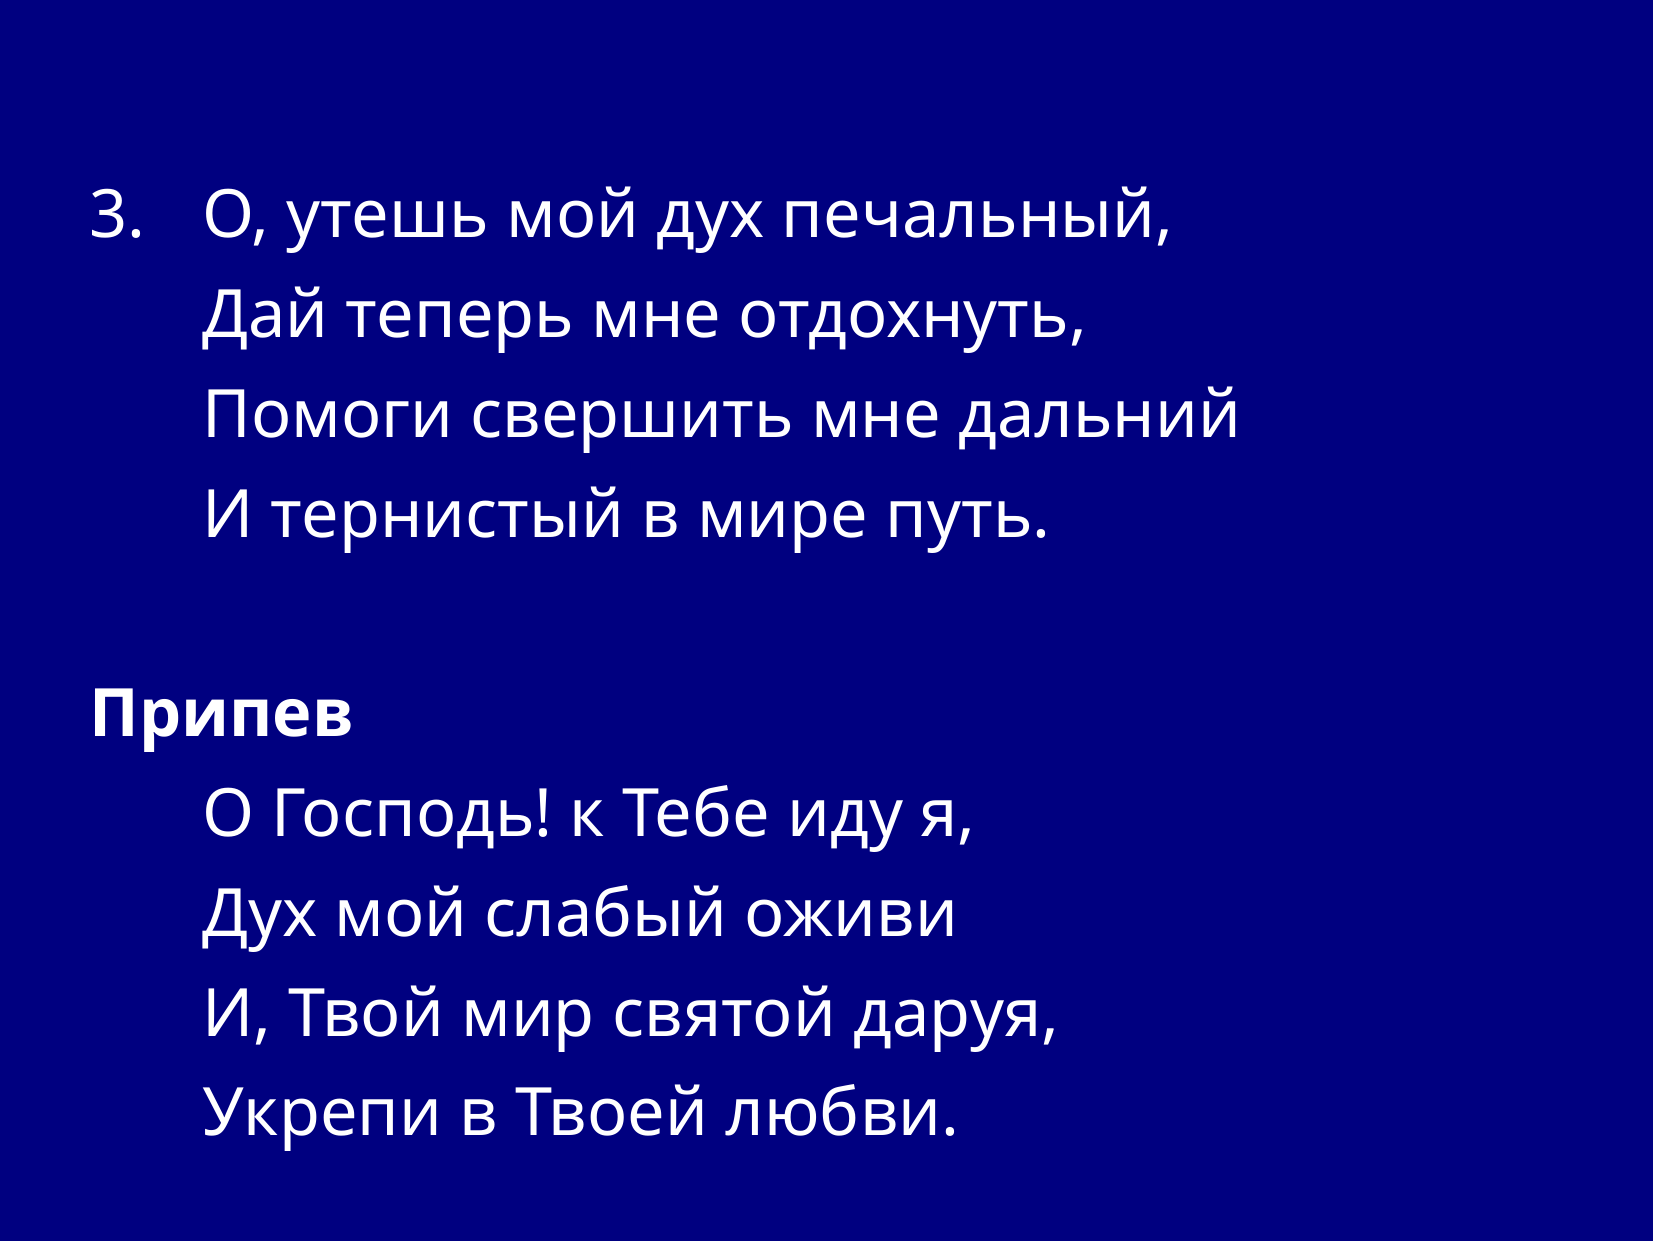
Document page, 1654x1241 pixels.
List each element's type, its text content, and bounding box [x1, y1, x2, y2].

text_box 3. О, утешь мой дух печальный, Дай теперь мне отдохнуть, Помоги свершить мне дальний И тернистый в мире путь. Припев О Господь! к Тебе иду я, Дух мой слабый оживи И, Твой мир святой даруя, Укрепи в Твоей любви. [75, 150, 1576, 1163]
